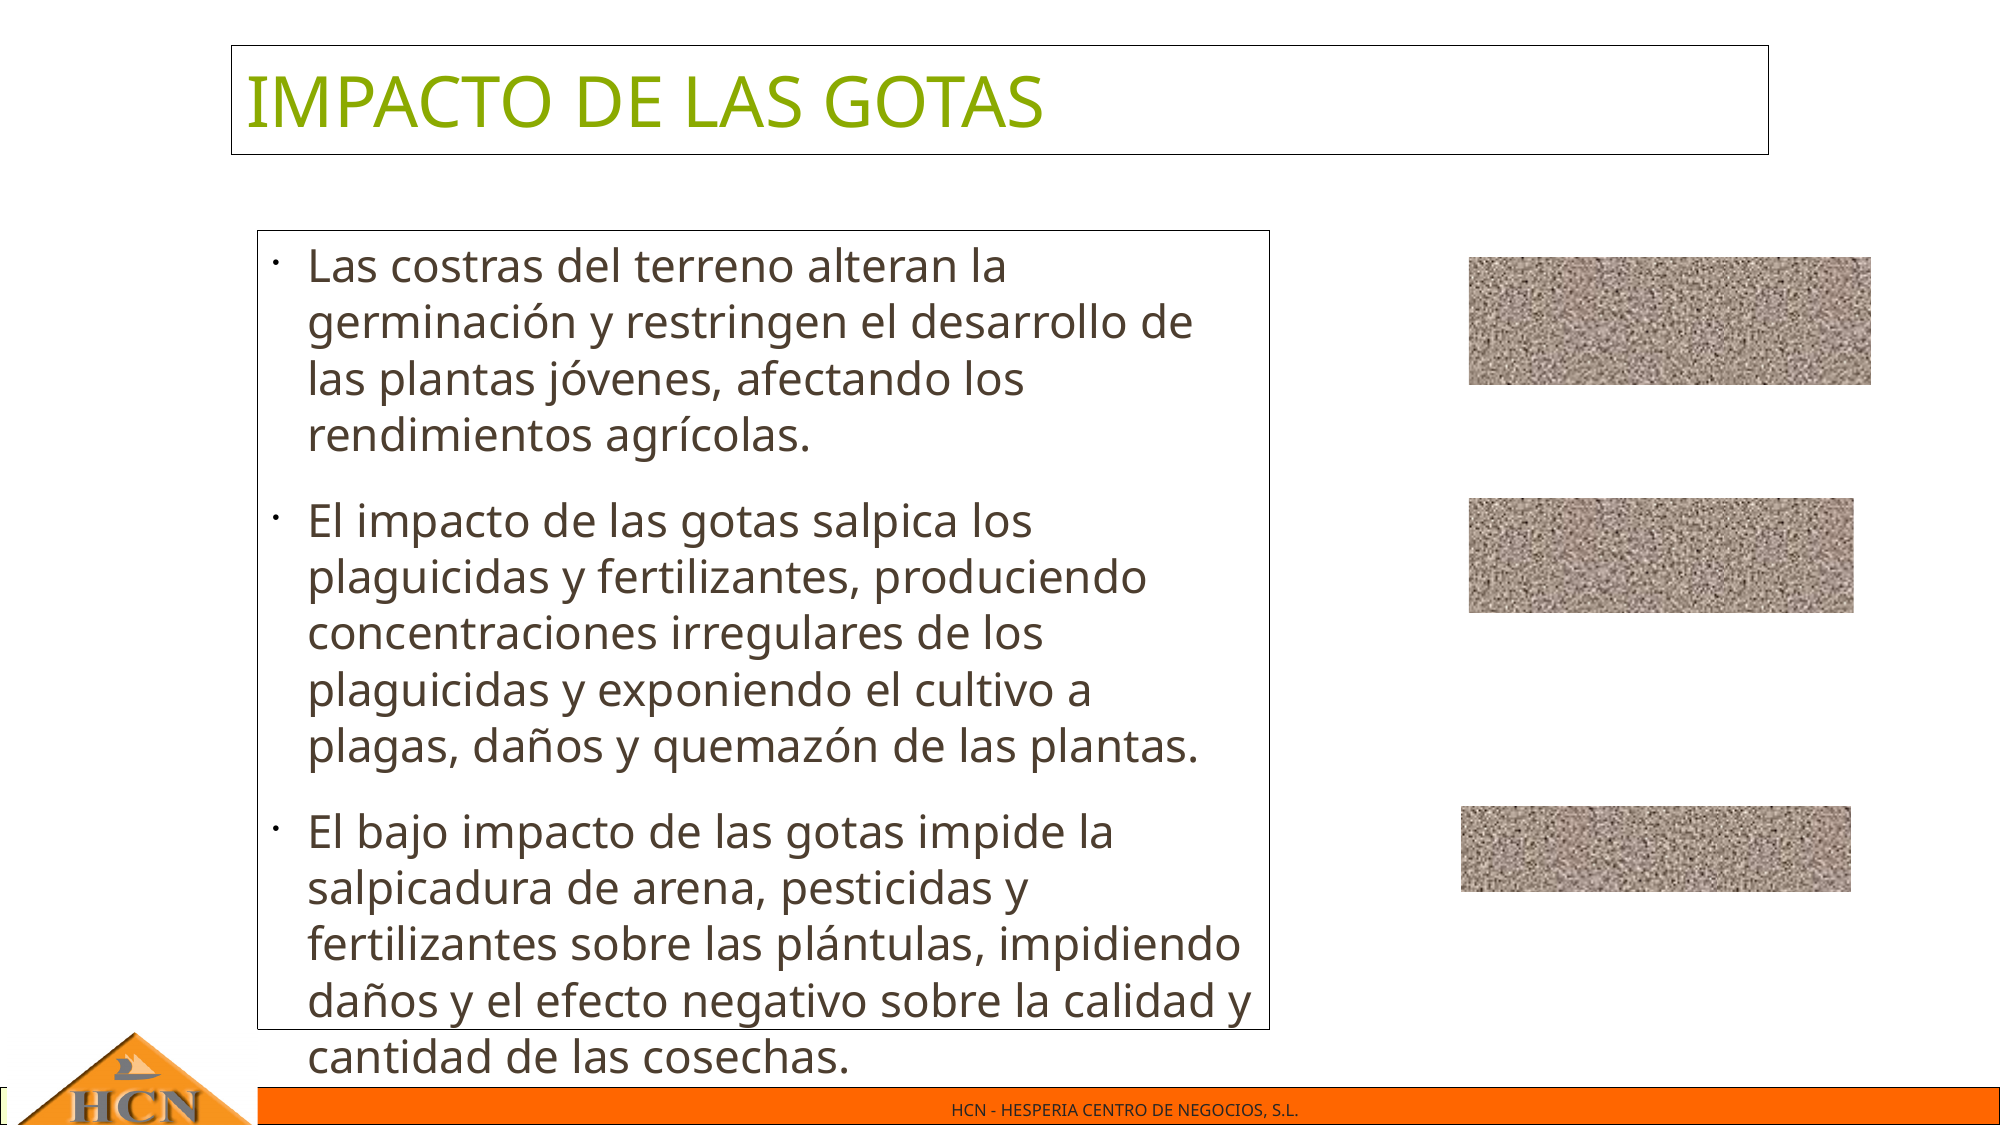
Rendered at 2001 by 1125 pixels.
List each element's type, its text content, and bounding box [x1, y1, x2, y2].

title IMPACTO DE LAS GOTAS [231, 45, 1769, 155]
text_box [1468, 257, 1871, 385]
list Las costras del terreno alteran la germinación y restringen el desarrollo de las plantas jóvenes, afectando los rendimientos agrícolas. El impacto de las gotas salpica los plaguicidas y fertilizantes, produciendo concentraciones irregulares de los plaguicidas y exponiendo el cultivo a plagas, daños y quemazón de las plantas. El bajo impacto de las gotas impide la salpicadura de arena, pesticidas y fertilizantes sobre las plántulas, impidiendo daños y el efecto negativo sobre la calidad y cantidad de las cosechas. [257, 230, 1270, 1030]
text_box 1 [0, 1087, 7, 1125]
text_box [1468, 498, 1854, 613]
picture [7, 1029, 258, 1125]
text_box [1461, 806, 1851, 892]
text_box HCN - HESPERIA CENTRO DE NEGOCIOS, S.L. [258, 1087, 2000, 1125]
